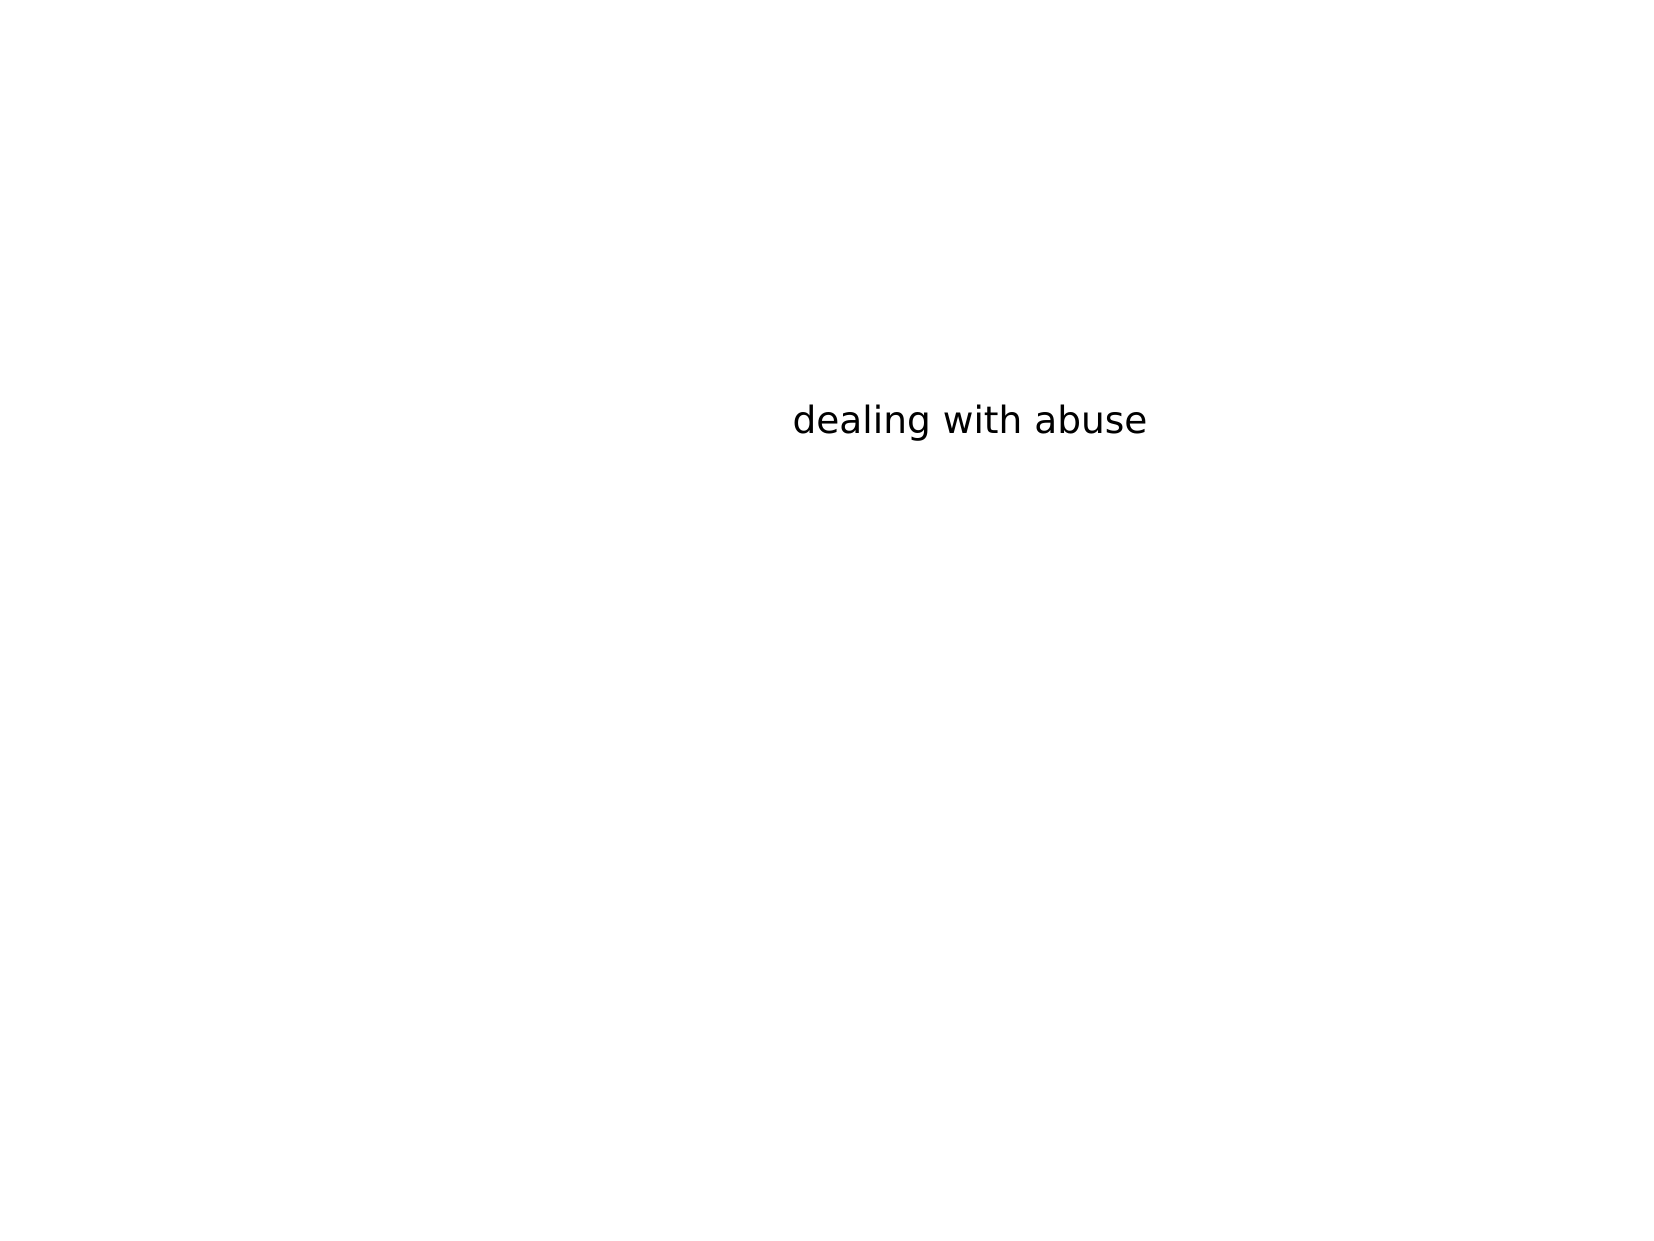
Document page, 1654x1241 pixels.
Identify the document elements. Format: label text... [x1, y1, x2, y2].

text_box dealing with abuse [777, 391, 1163, 451]
